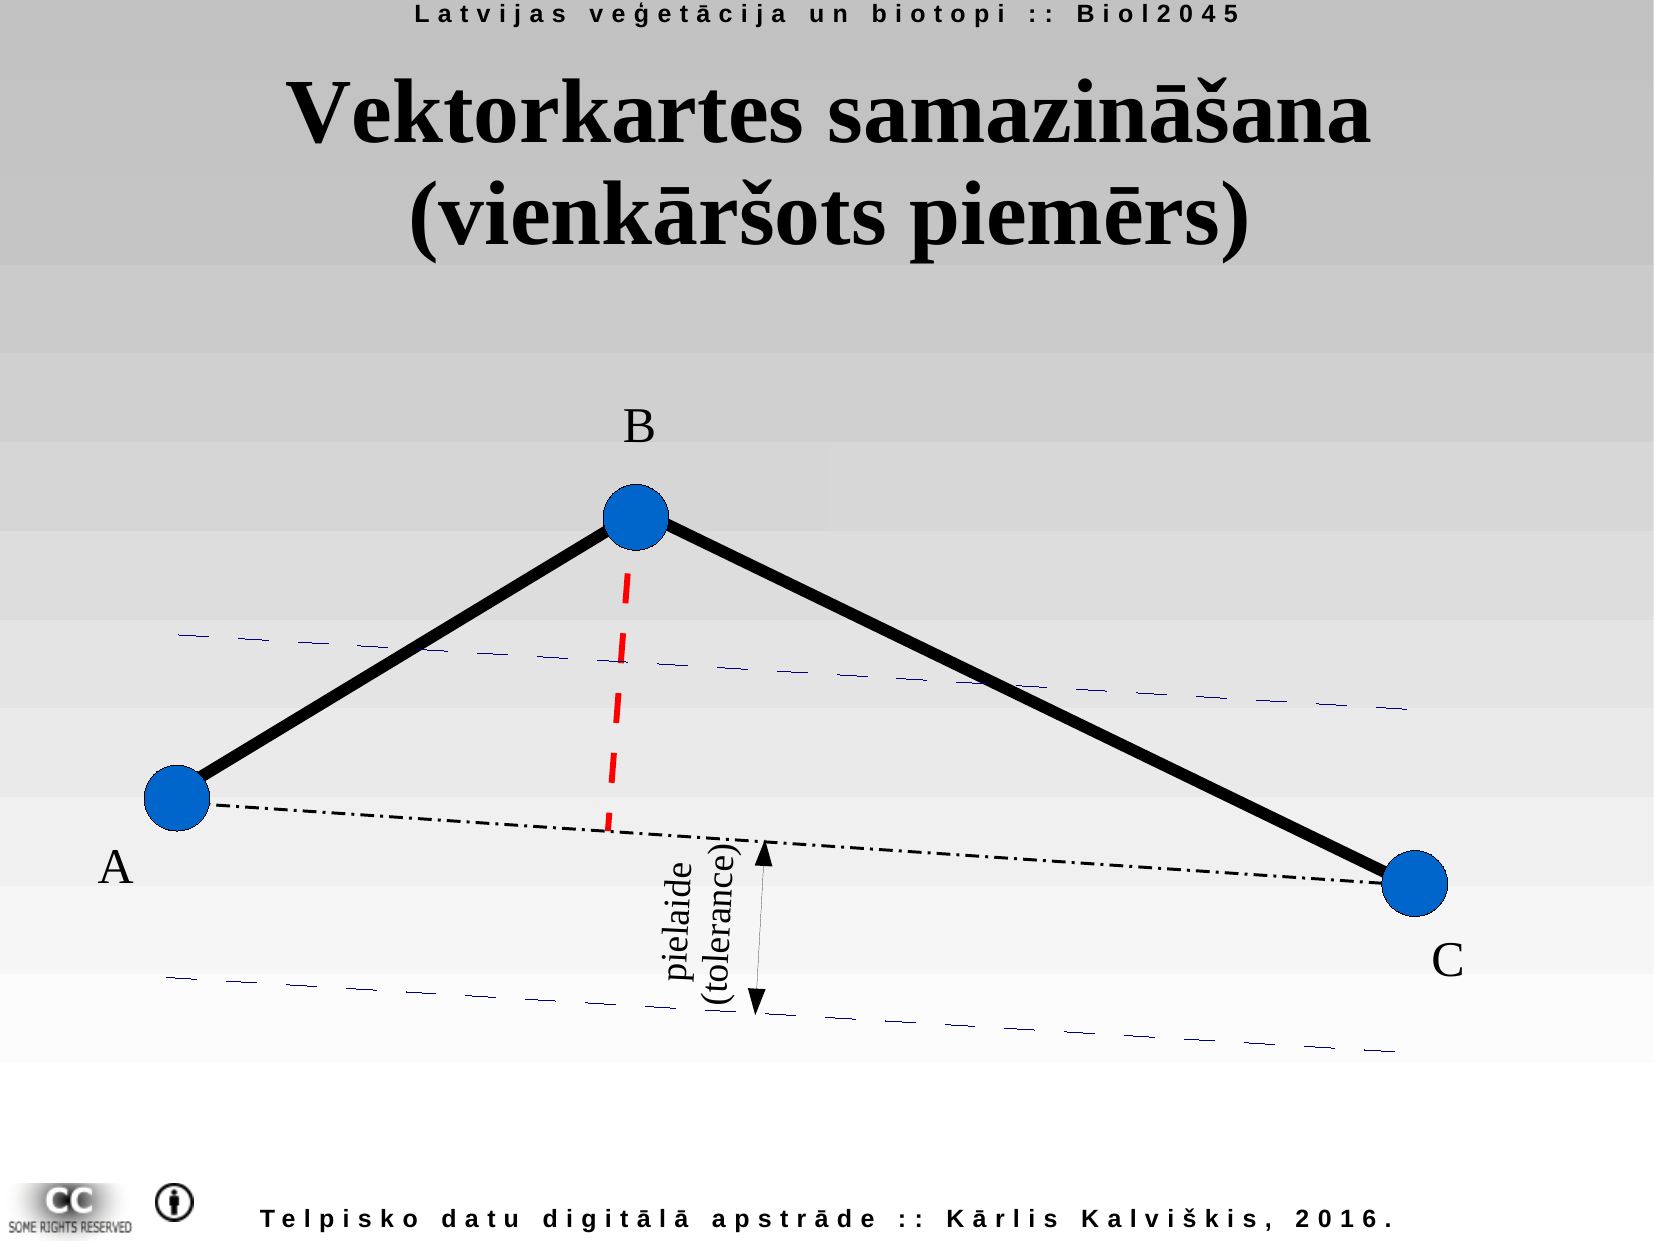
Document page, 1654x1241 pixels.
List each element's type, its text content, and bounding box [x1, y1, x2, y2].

text_box [603, 484, 669, 551]
text_box B [622, 397, 657, 453]
text_box [144, 765, 210, 832]
text_box [1381, 850, 1448, 917]
picture [0, 0, 1654, 1241]
text_box pielaide (tolerance) [651, 839, 742, 1007]
text_box A [97, 838, 134, 894]
text_box C [1431, 931, 1465, 987]
title Vektorkartes samazināšana (vienkāršots piemērs) [34, 61, 1626, 296]
